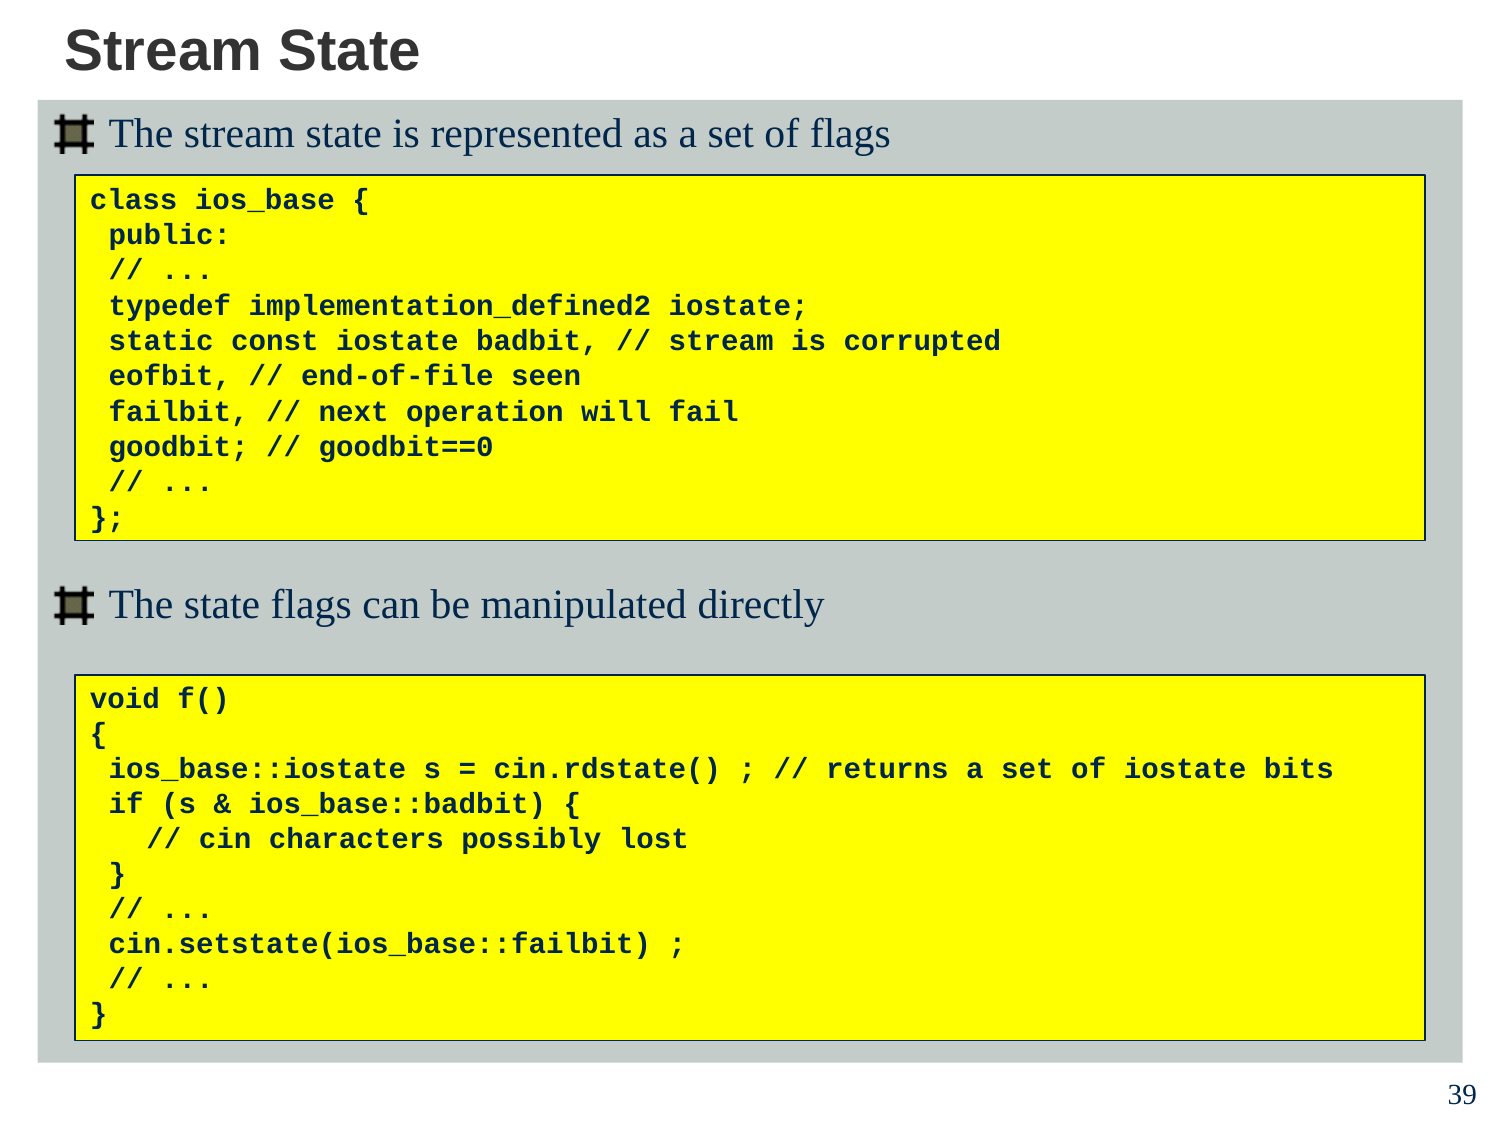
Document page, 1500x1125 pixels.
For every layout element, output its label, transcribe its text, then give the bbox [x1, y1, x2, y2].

text_box void f() { ios_base::iostate s = cin.rdstate() ; // returns a set of iostate bits if (s & ios_base::badbit) { // cin characters possibly lost } // ... cin.setstate(ios_base::failbit) ; // ... } [75, 675, 1426, 1072]
text_box class ios_base { public: // ... typedef implementation_defined2 iostate; static const iostate badbit, // stream is corrupted eofbit, // end-of-file seen failbit, // next operation will fail goodbit; // goodbit==0 // ... }; [75, 174, 1426, 542]
list The stream state is represented as a set of flags The state flags can be manipulated directly [37, 99, 1463, 1063]
title Stream State [50, 0, 1450, 91]
